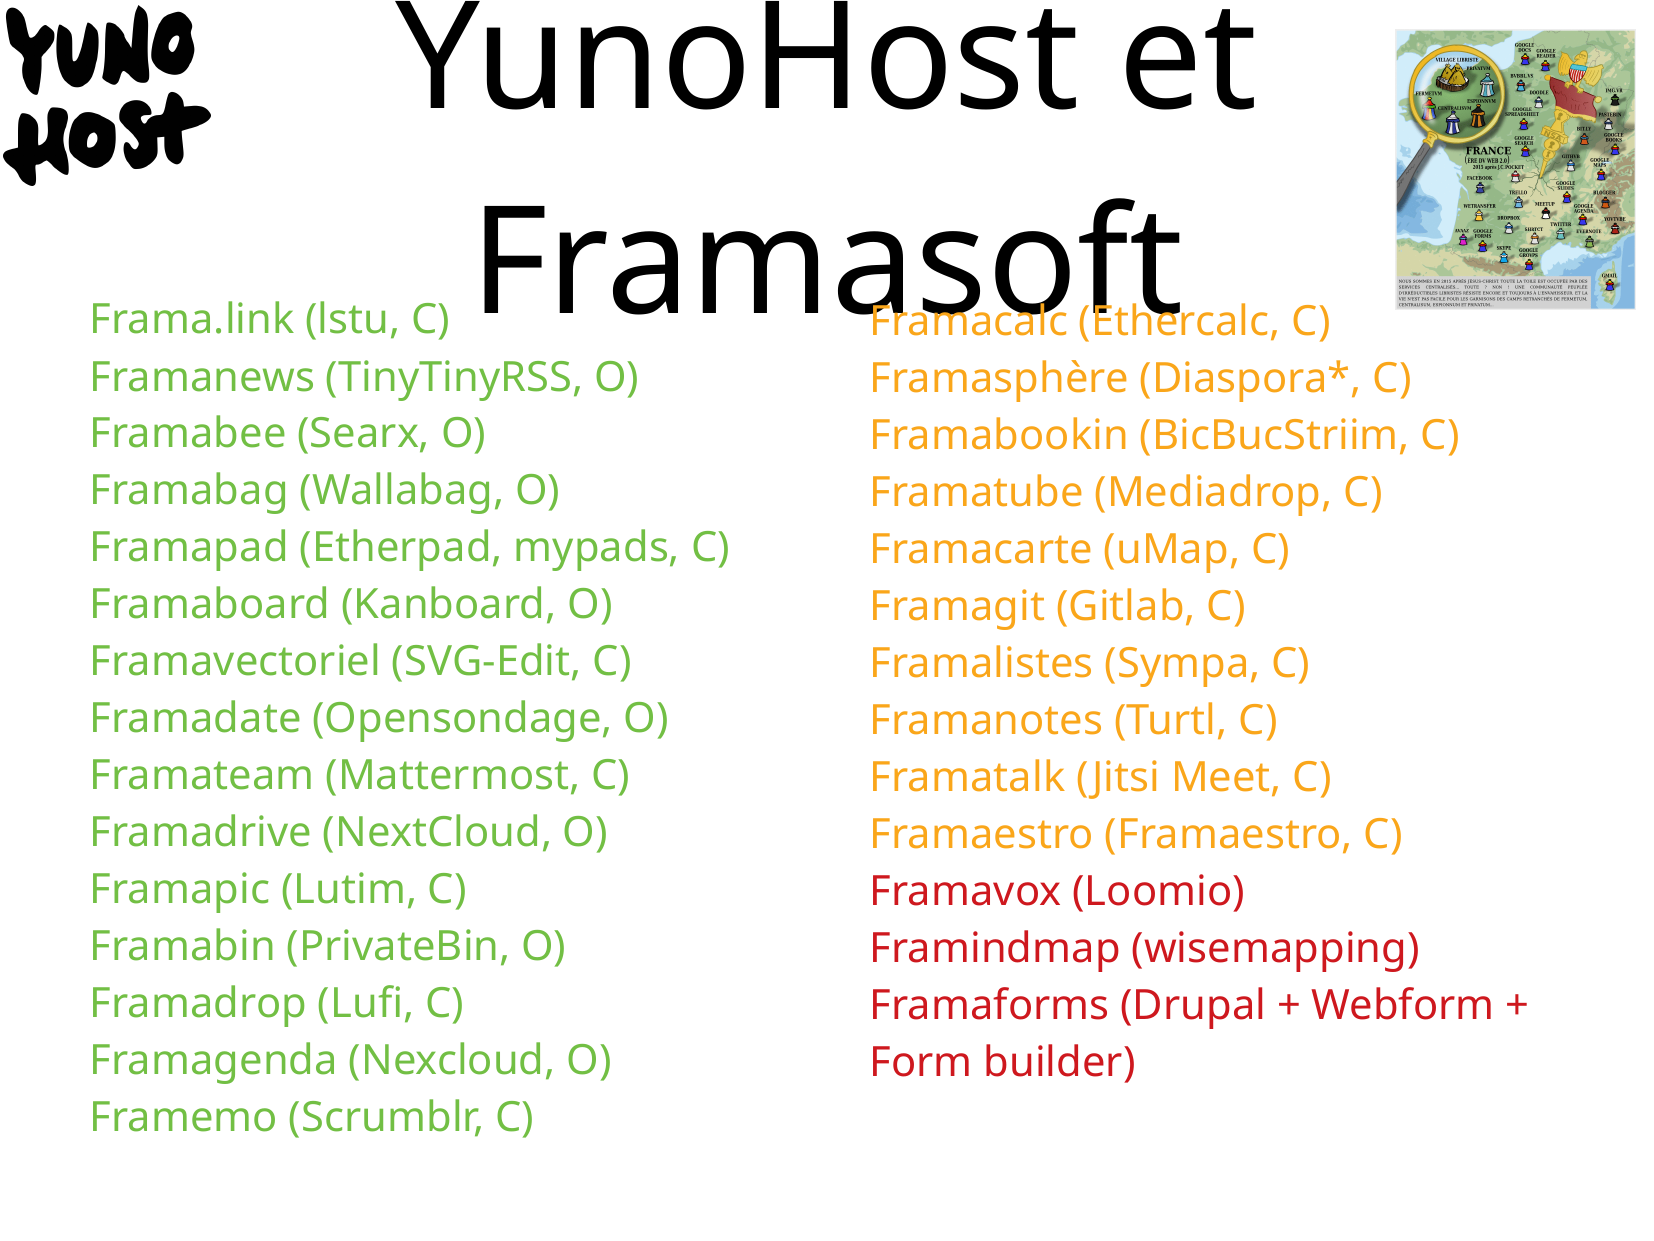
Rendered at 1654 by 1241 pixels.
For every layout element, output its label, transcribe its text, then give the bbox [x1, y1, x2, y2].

title YunoHost et Framasoft [82, 49, 1395, 257]
picture [3, 5, 211, 186]
text_box Frama.link (lstu, C) Framanews (TinyTinyRSS, O) Framabee (Searx, O) Framabag (Wallabag, O) Framapad (Etherpad, mypads, C) Framaboard (Kanboard, O) Framavectoriel (SVG-Edit, C) Framadate (Opensondage, O) Framateam (Mattermost, C) Framadrive (NextCloud, O) Framapic (Lutim, C) Framabin (PrivateBin, O) Framadrop (Lufi, C) Framagenda (Nexcloud, O) Framemo (Scrumblr, C) [75, 281, 796, 1241]
picture [1395, 29, 1636, 310]
text_box Framacalc (Ethercalc, C) Framasphère (Diaspora*, C) Framabookin (BicBucStriim, C) Framatube (Mediadrop, C) Framacarte (uMap, C) Framagit (Gitlab, C) Framalistes (Sympa, C) Framanotes (Turtl, C) Framatalk (Jitsi Meet, C) Framaestro (Framaestro, C) Framavox (Loomio) Framindmap (wisemapping) Framaforms (Drupal + Webform + Form builder) [855, 283, 1576, 1241]
